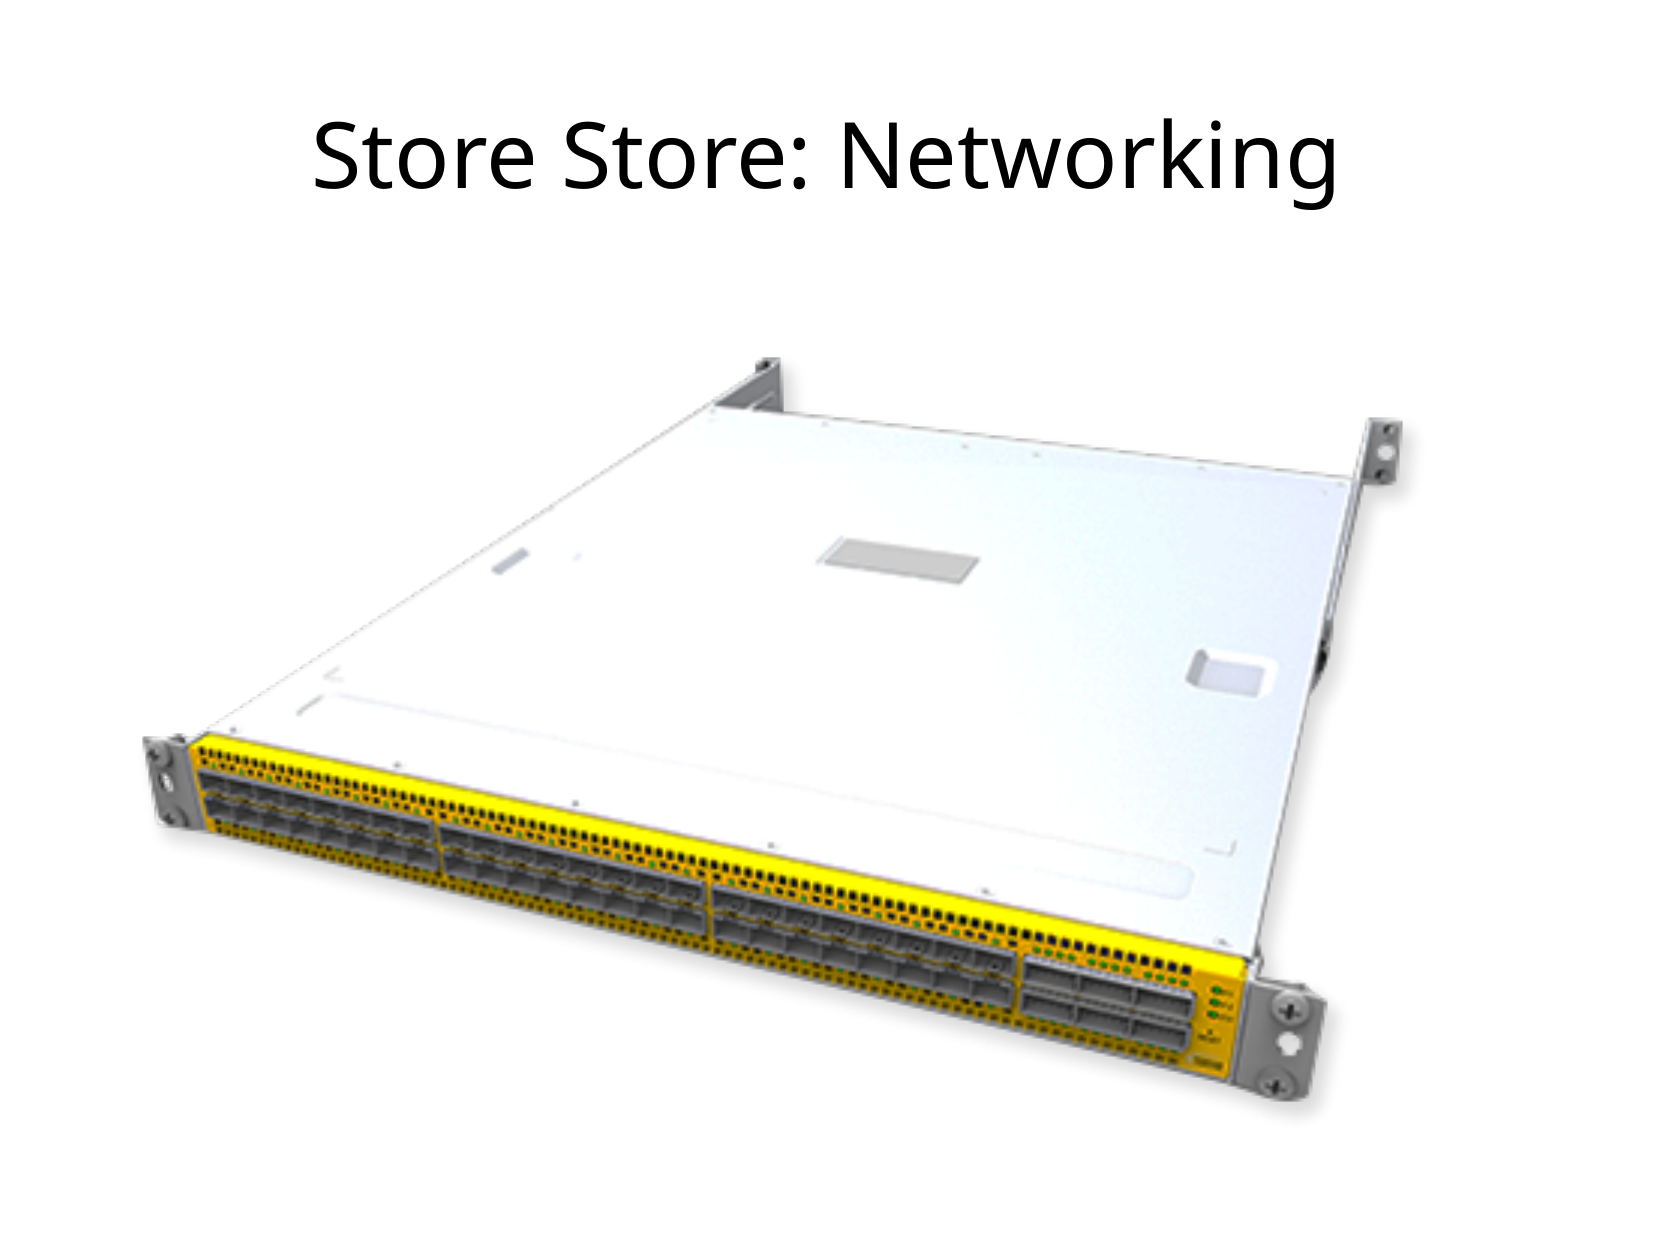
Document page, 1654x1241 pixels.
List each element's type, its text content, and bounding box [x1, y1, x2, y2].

picture [60, 284, 1592, 1147]
title Store Store: Networking [82, 49, 1571, 257]
